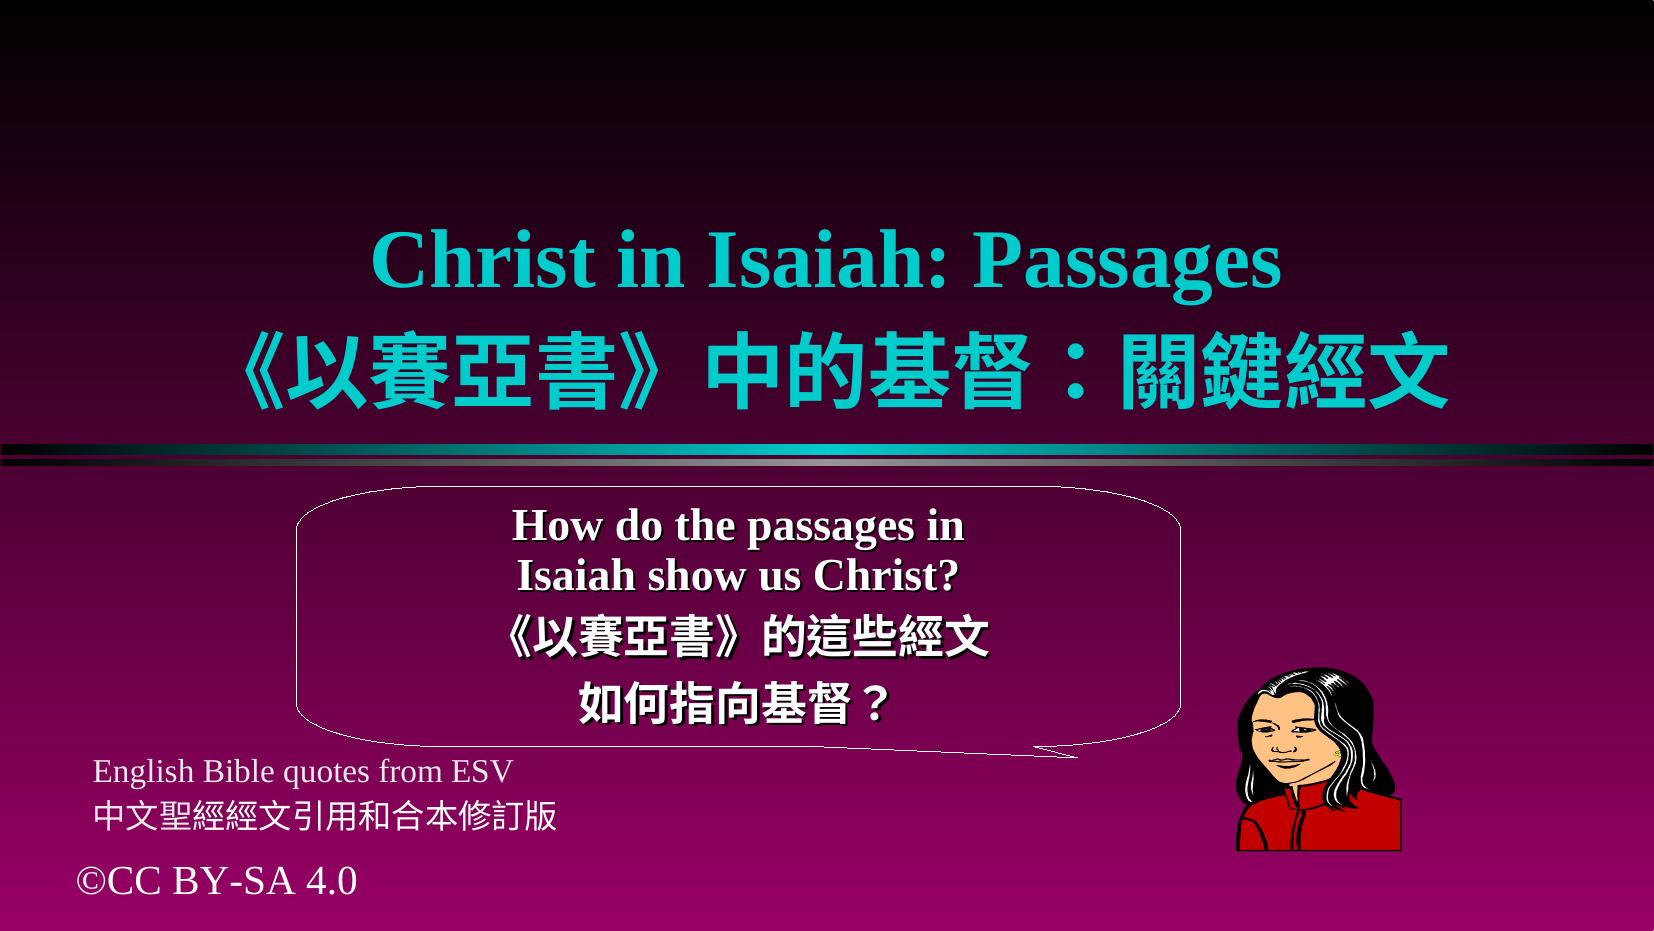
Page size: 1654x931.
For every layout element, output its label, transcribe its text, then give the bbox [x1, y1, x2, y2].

text_box How do the passages in Isaiah show us Christ? 《以賽亞書》的這些經文 如何指向基督？ [296, 486, 1181, 747]
text_box ©CC BY-SA 4.0 [60, 850, 551, 912]
title Christ in Isaiah: Passages 《以賽亞書》中的基督：關鍵經文 [124, 206, 1530, 434]
text_box English Bible quotes from ESV 中文聖經經文引用和合本修訂版 [77, 745, 1053, 846]
picture [1236, 667, 1402, 852]
